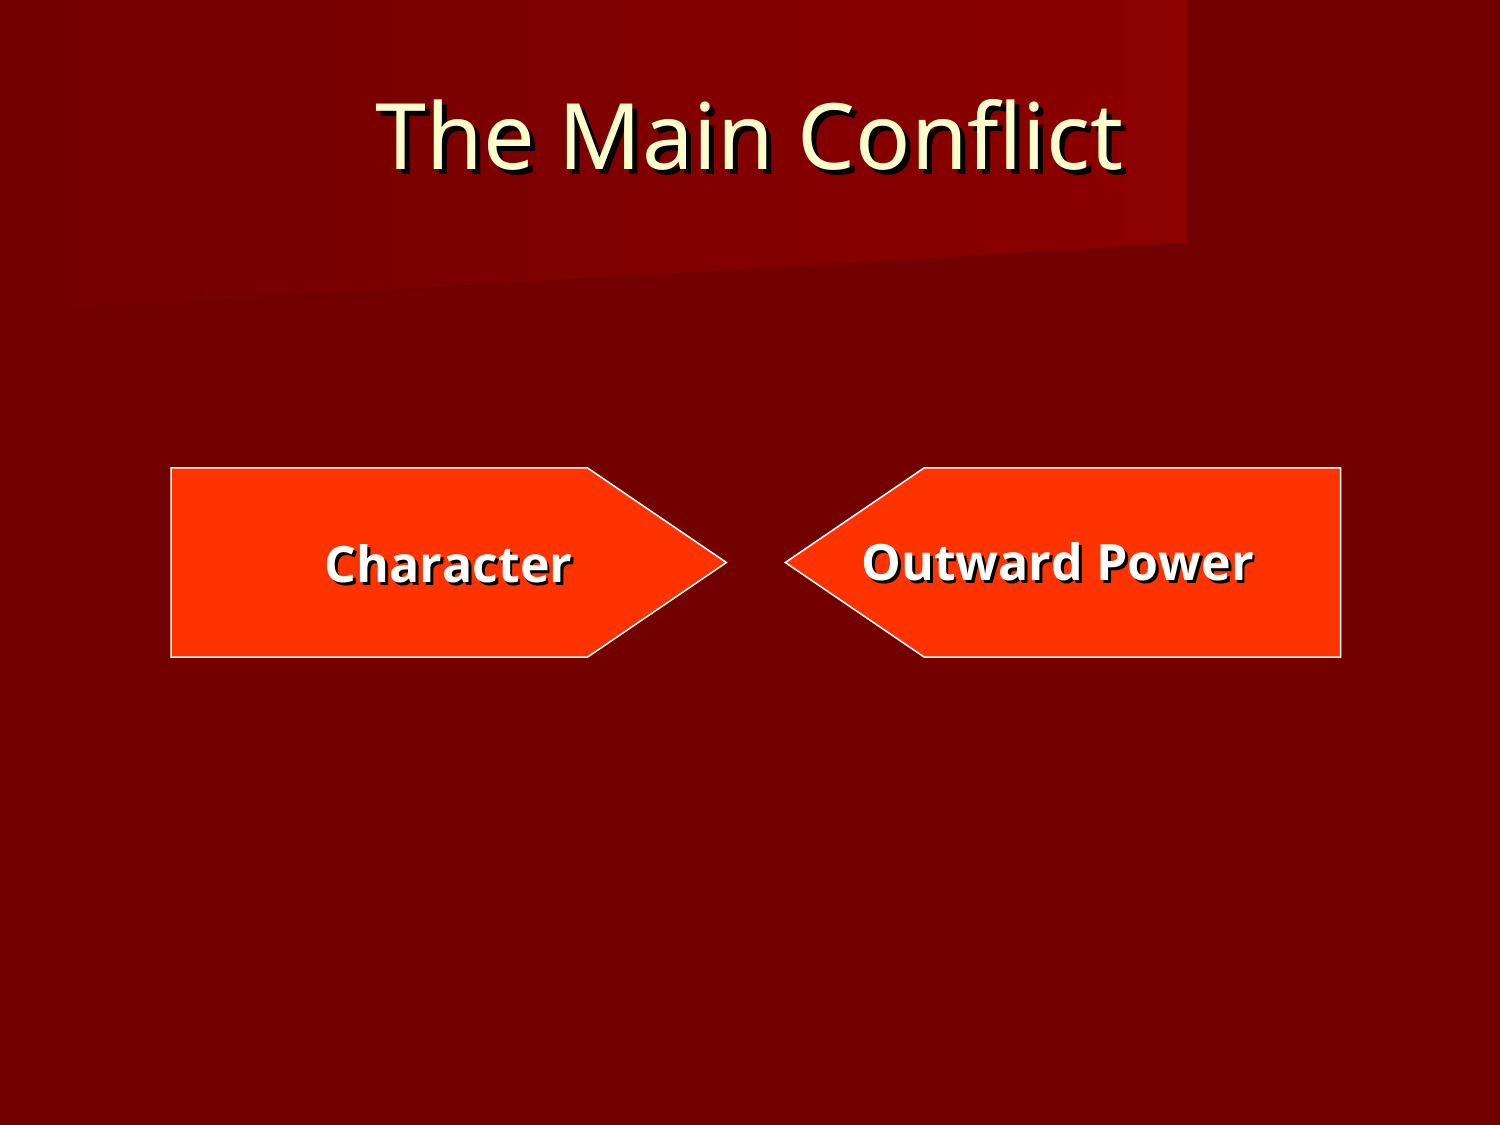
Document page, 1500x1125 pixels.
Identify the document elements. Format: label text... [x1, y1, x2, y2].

title The Main Conflict [75, 39, 1426, 227]
text_box Character [171, 467, 727, 658]
text_box [785, 467, 1341, 658]
text_box Outward Power [846, 522, 1367, 599]
